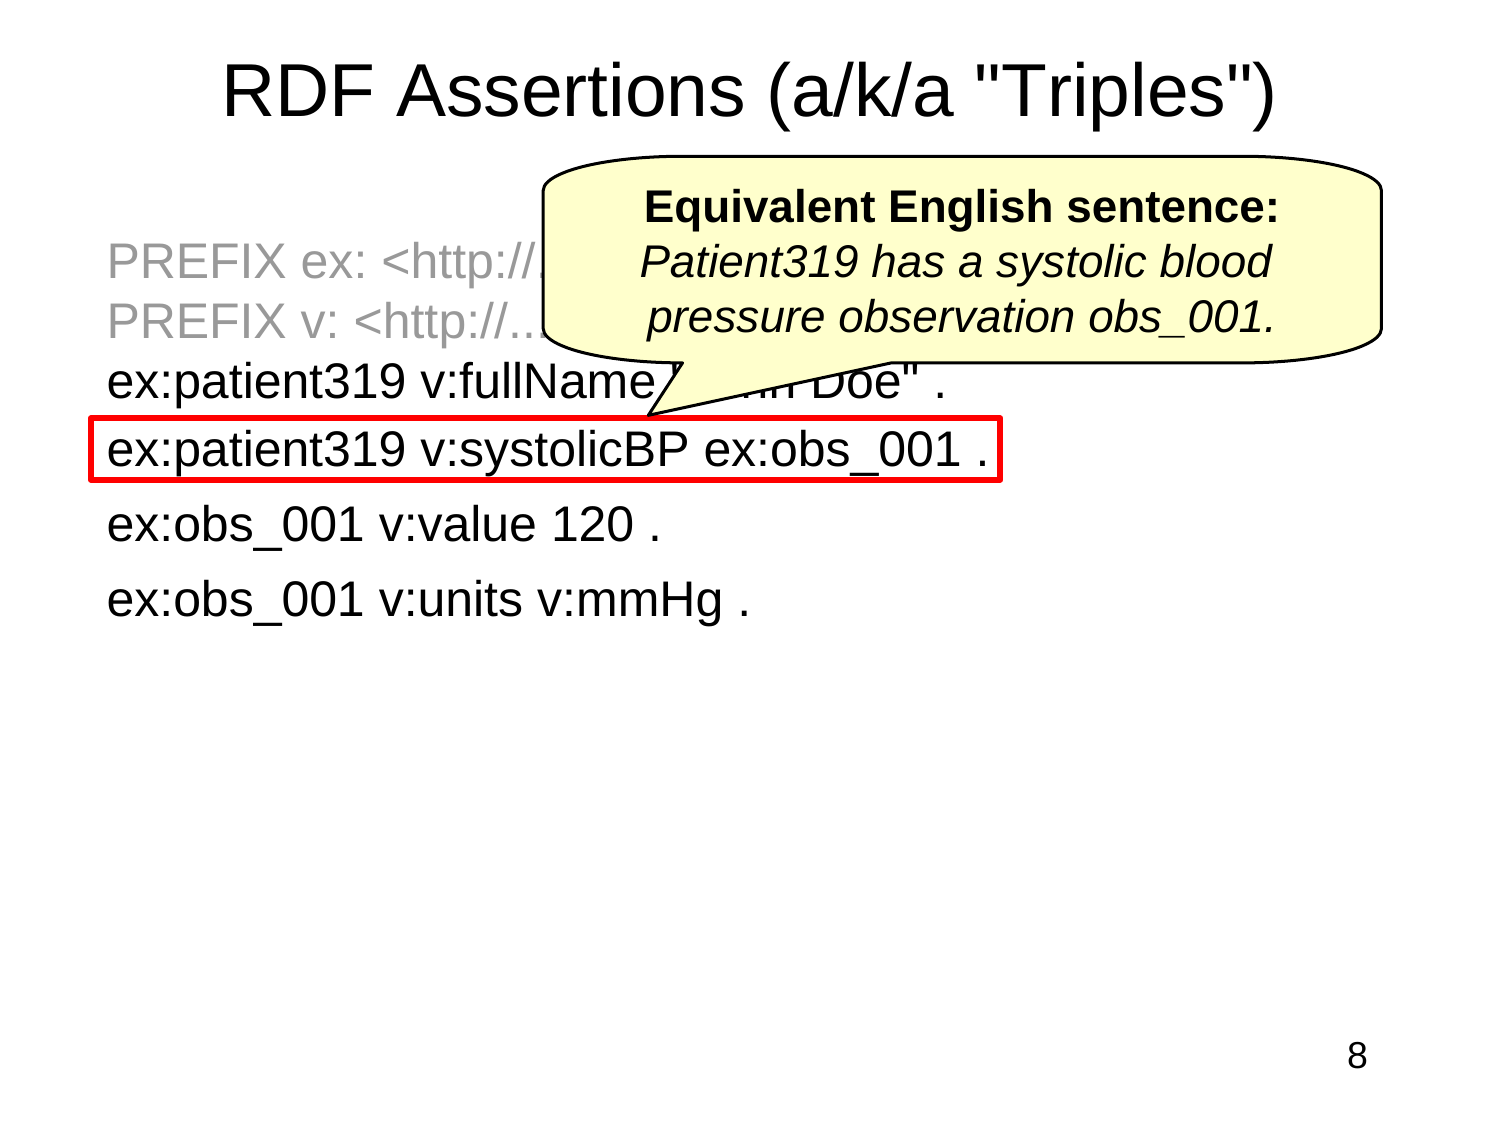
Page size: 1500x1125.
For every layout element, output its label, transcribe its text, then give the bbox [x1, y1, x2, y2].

text_box PREFIX ex: <http://.../data/> PREFIX v: <http://.../vocab/> ex:patient319 v:fullName "John Doe" . ex:patient319 v:systolicBP ex:obs_001 . ex:obs_001 v:value 120 . ex:obs_001 v:units v:mmHg . [91, 221, 681, 415]
title RDF Assertions (a/k/a "Triples") [75, 21, 1425, 152]
text_box Equivalent English sentence: Patient319 has a systolic blood pressure observation obs_001. [543, 156, 1382, 416]
text_box PREFIX ex: <http://.../data/> PREFIX v: <http://.../vocab/> ex:patient319 v:fullName "John Doe" . ex:patient319 v:systolicBP ex:obs_001 . ex:obs_001 v:value 120 . ex:obs_001 v:units v:mmHg . [94, 421, 997, 477]
text_box PREFIX ex: <http://.../data/> PREFIX v: <http://.../vocab/> ex:patient319 v:fullName "John Doe" . ex:patient319 v:systolicBP ex:obs_001 . ex:obs_001 v:value 120 . ex:obs_001 v:units v:mmHg . [91, 363, 1062, 619]
